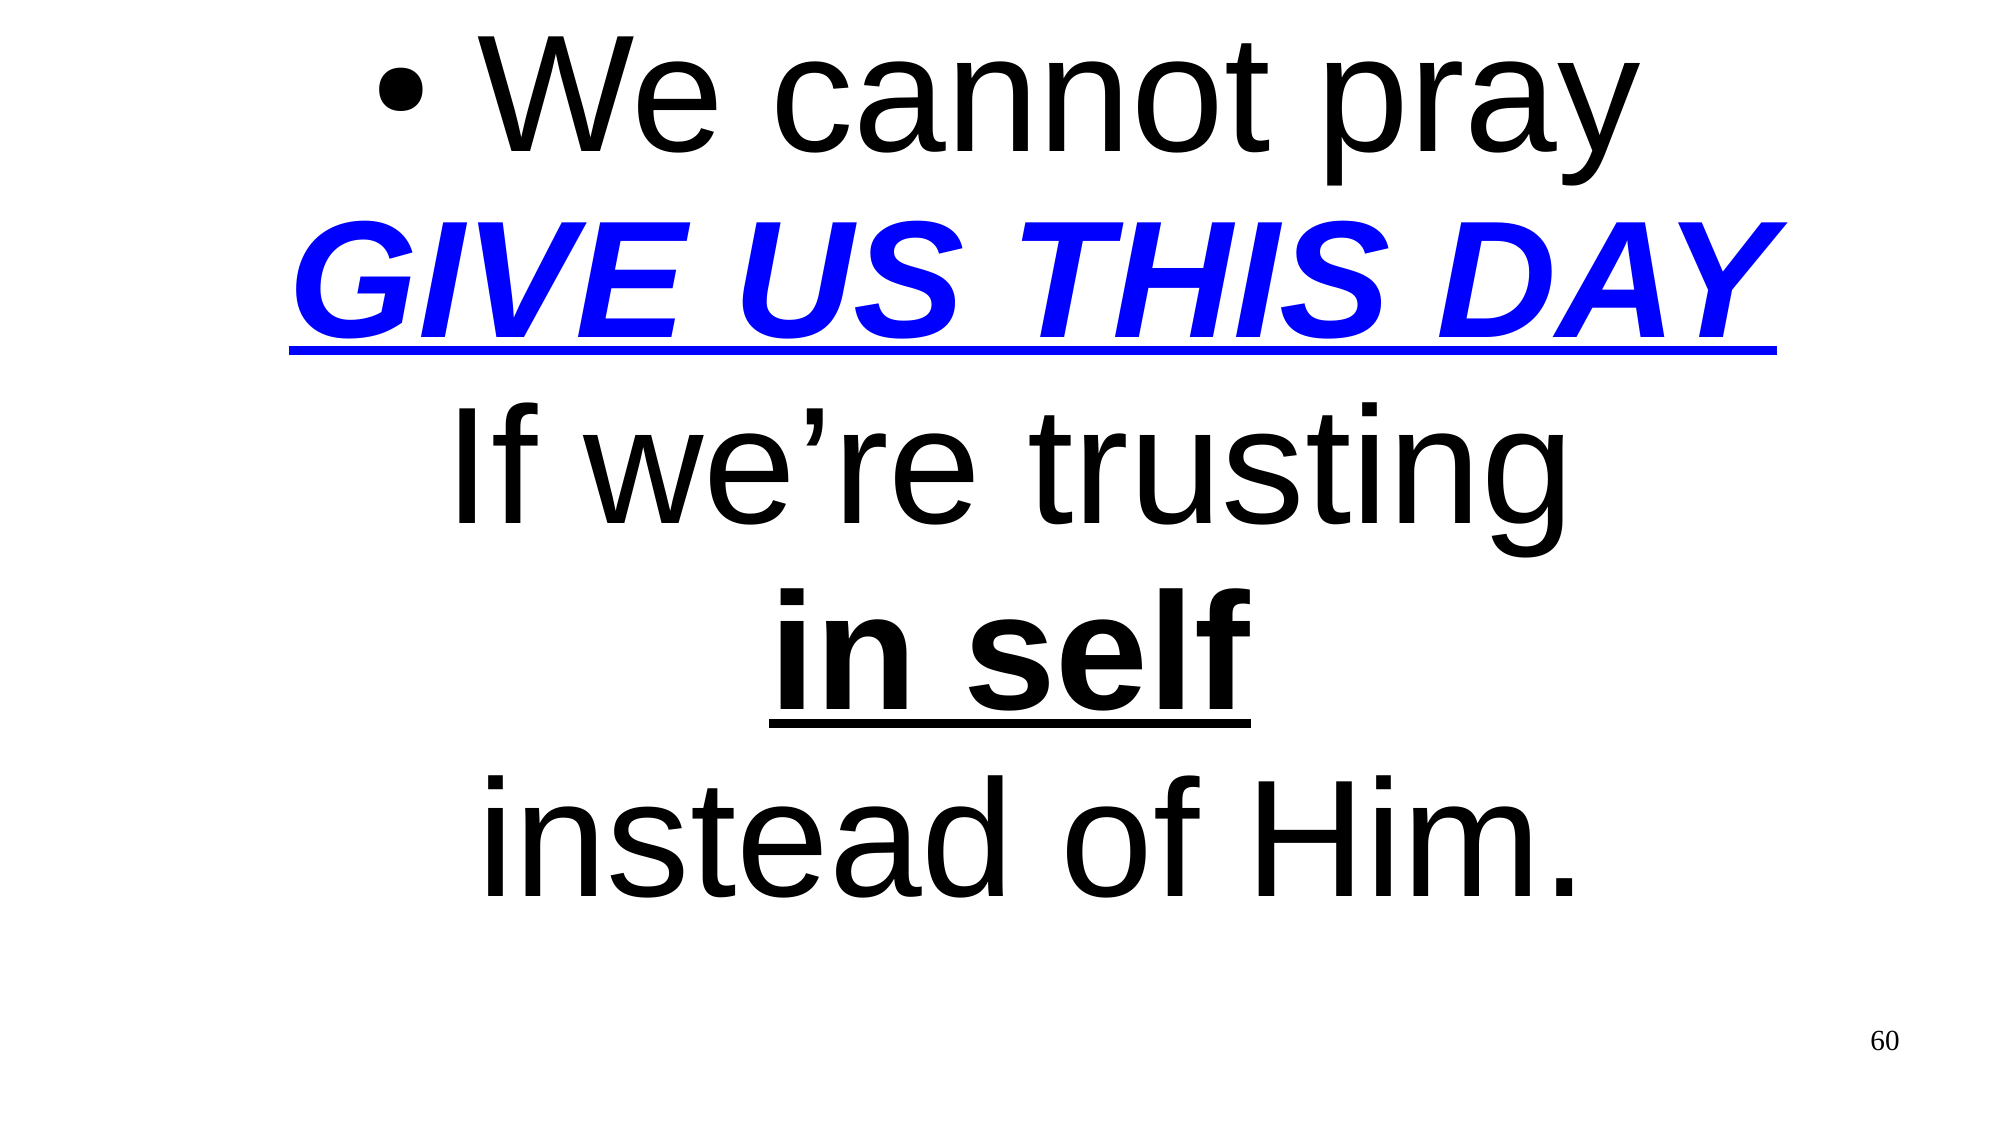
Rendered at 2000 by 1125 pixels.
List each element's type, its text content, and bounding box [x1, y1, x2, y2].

list We cannot pray GIVE US THIS DAY If we’re trusting in self instead of Him. [0, 0, 1996, 1123]
